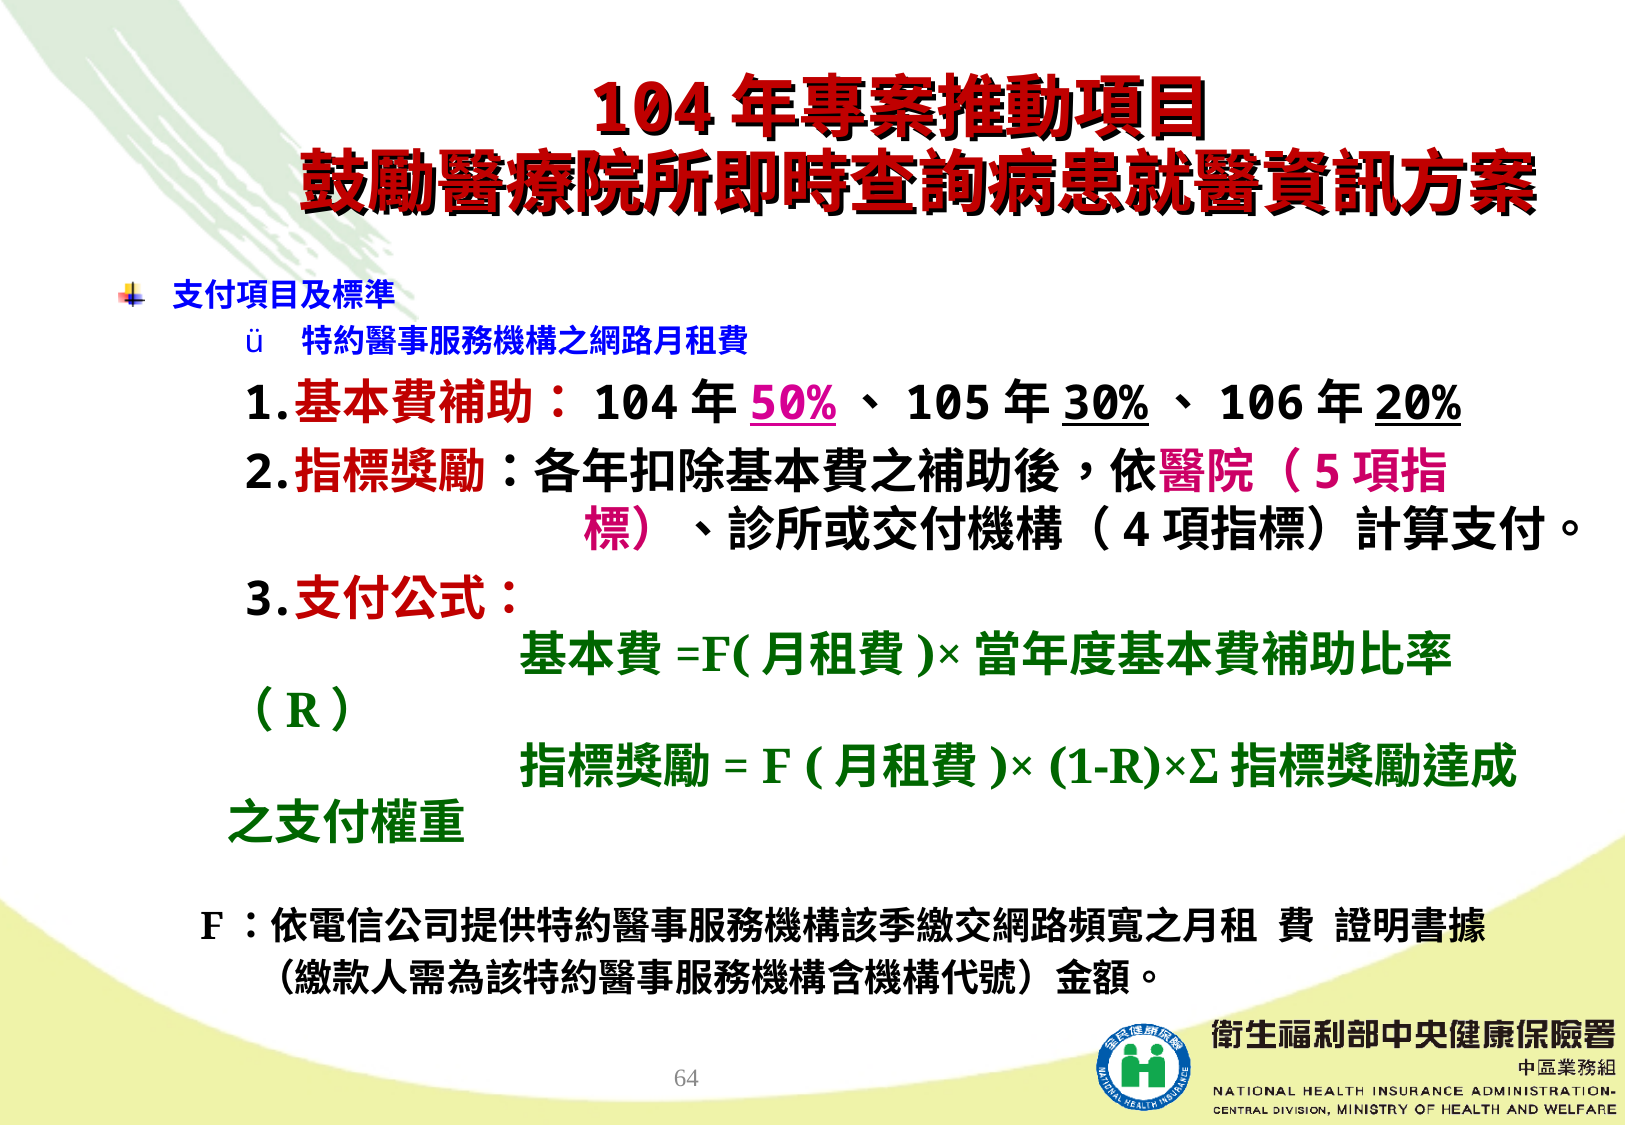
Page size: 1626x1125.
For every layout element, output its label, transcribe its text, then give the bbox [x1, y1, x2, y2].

text_box 104年專案推動項目 鼓勵醫療院所即時查詢病患就醫資訊方案 [245, 42, 1556, 251]
text_box [658, 1046, 1039, 1107]
list 支付項目及標準 特約醫事服務機構之網路月租費 基本費補助：104年50%、105年30%、106年20% 指標獎勵：各年扣除基本費之補助後，依醫院（5項指 標）、診所或交付機構（4項指標）計算支付。 支付公式： 基本費=F(月租費)×當年度基本費補助比率（R） 指標獎勵= F (月租費)× (1-R)×Σ指標獎勵達成之支付權重 F：依電信公司提供特約醫事服務機構該季繳交網路頻寬之月租 費 證明書據（繳款人需為該特約醫事服務機構含機構代號）金額。 [103, 267, 1567, 1035]
